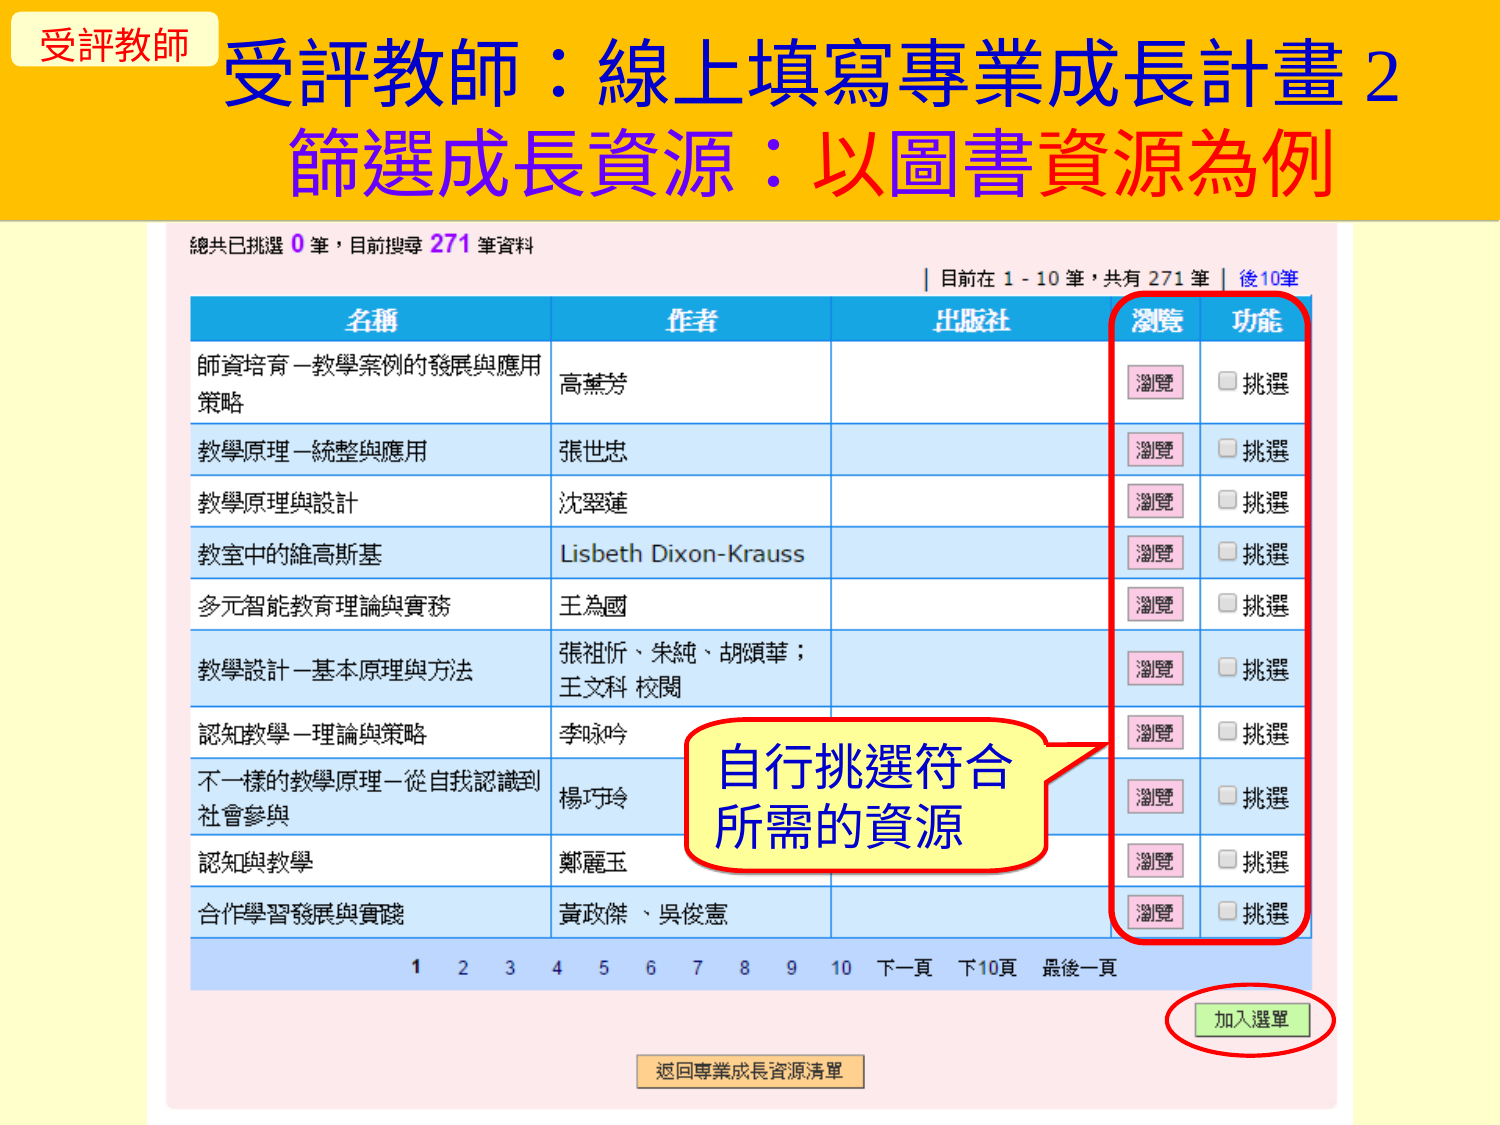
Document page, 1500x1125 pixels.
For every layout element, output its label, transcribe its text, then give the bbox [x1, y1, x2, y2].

text_box 受評教師：線上填寫專業成長計畫2 篩選成長資源：以圖書資源為例 [123, 19, 1500, 216]
text_box [0, 0, 1500, 220]
picture [147, 223, 1353, 1125]
text_box 自行挑選符合 所需的資源 [686, 719, 1104, 871]
text_box 受評教師 [11, 11, 219, 67]
